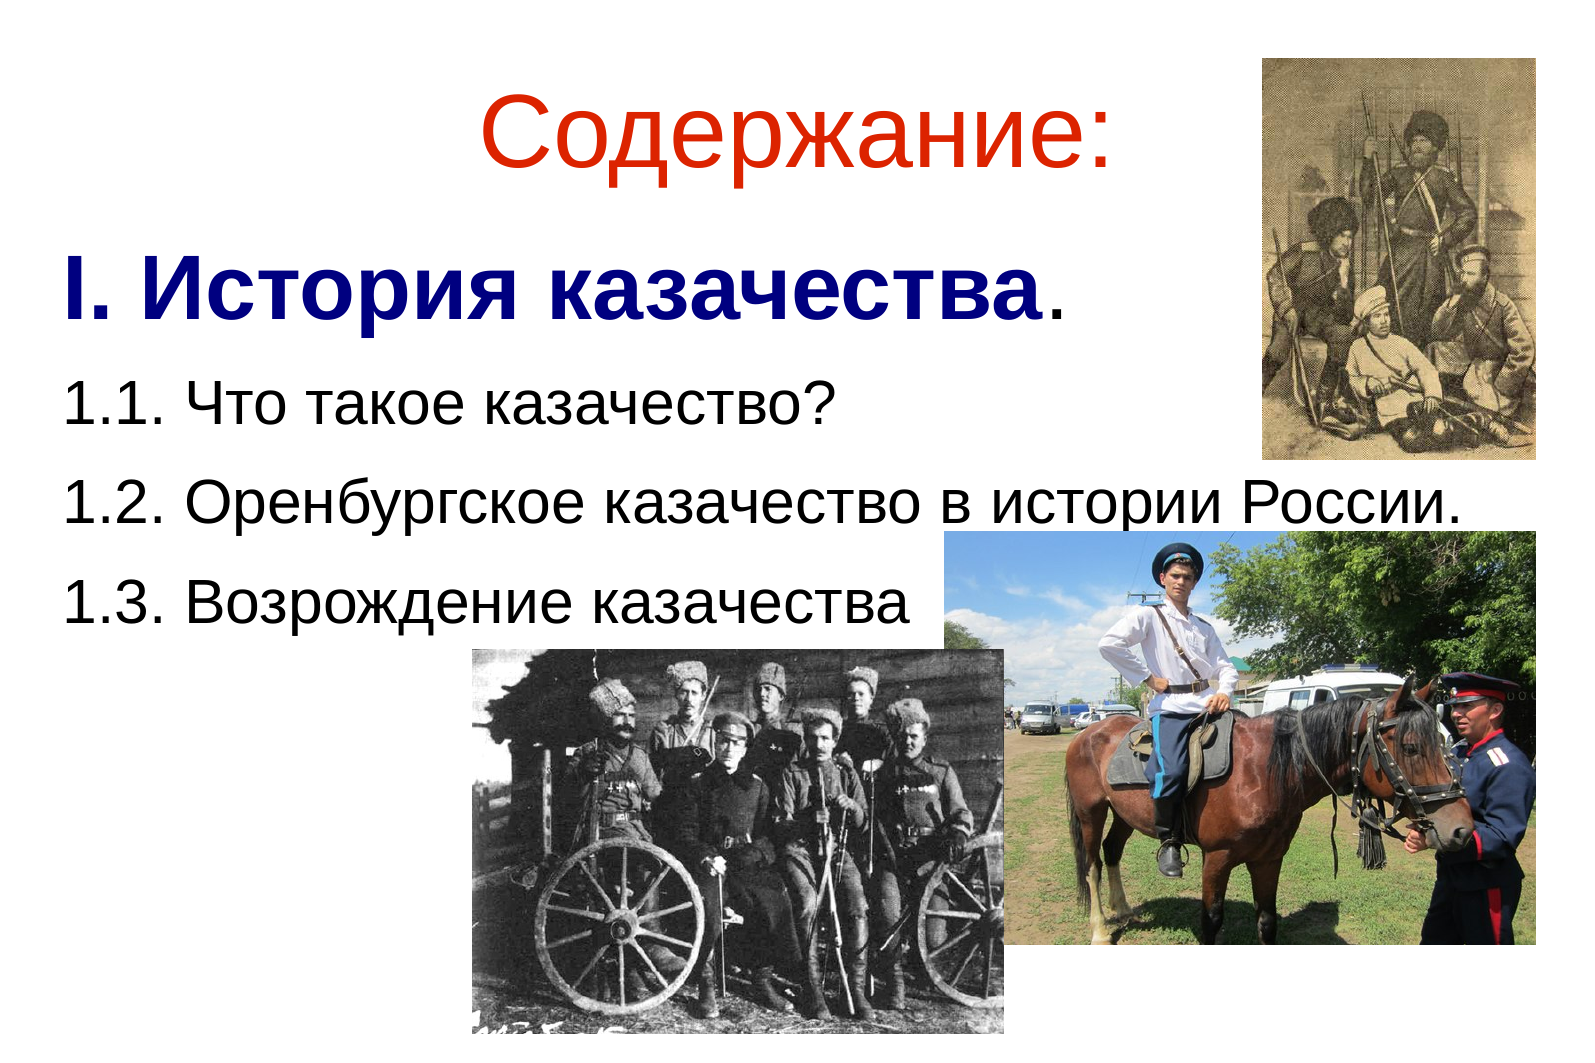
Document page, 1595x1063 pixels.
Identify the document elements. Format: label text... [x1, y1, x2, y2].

list I. История казачества. 1.1. Что такое казачество? 1.2. Оренбургское казачество в истории России. 1.3. Возрождение казачества [63, 236, 1469, 938]
title Содержание: [79, 42, 1515, 220]
picture [472, 531, 1536, 1034]
picture [1262, 58, 1536, 460]
text_box [785, 531, 816, 649]
